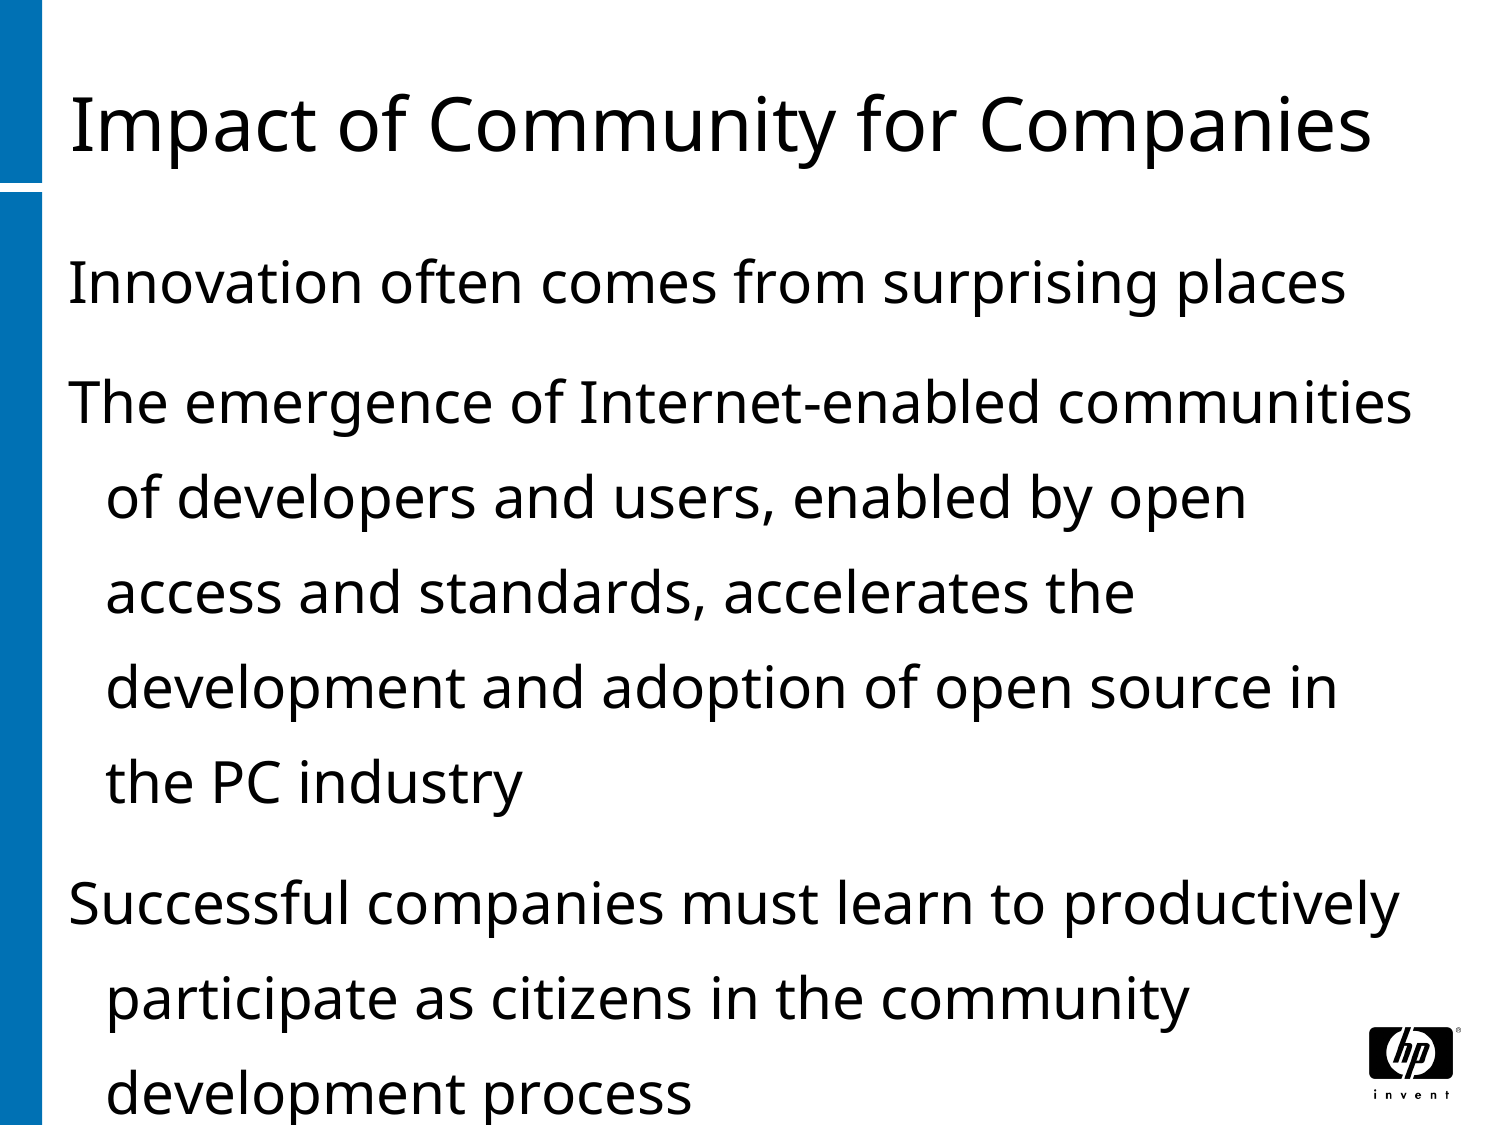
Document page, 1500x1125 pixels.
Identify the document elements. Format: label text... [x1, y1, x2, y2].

picture [1369, 1027, 1461, 1099]
title Impact of Community for Companies [70, 25, 1425, 199]
list Innovation often comes from surprising places The emergence of Internet-enabled communities of developers and users, enabled by open access and standards, accelerates the development and adoption of open source in the PC industry Successful companies must learn to productively participate as citizens in the community development process [68, 224, 1425, 998]
